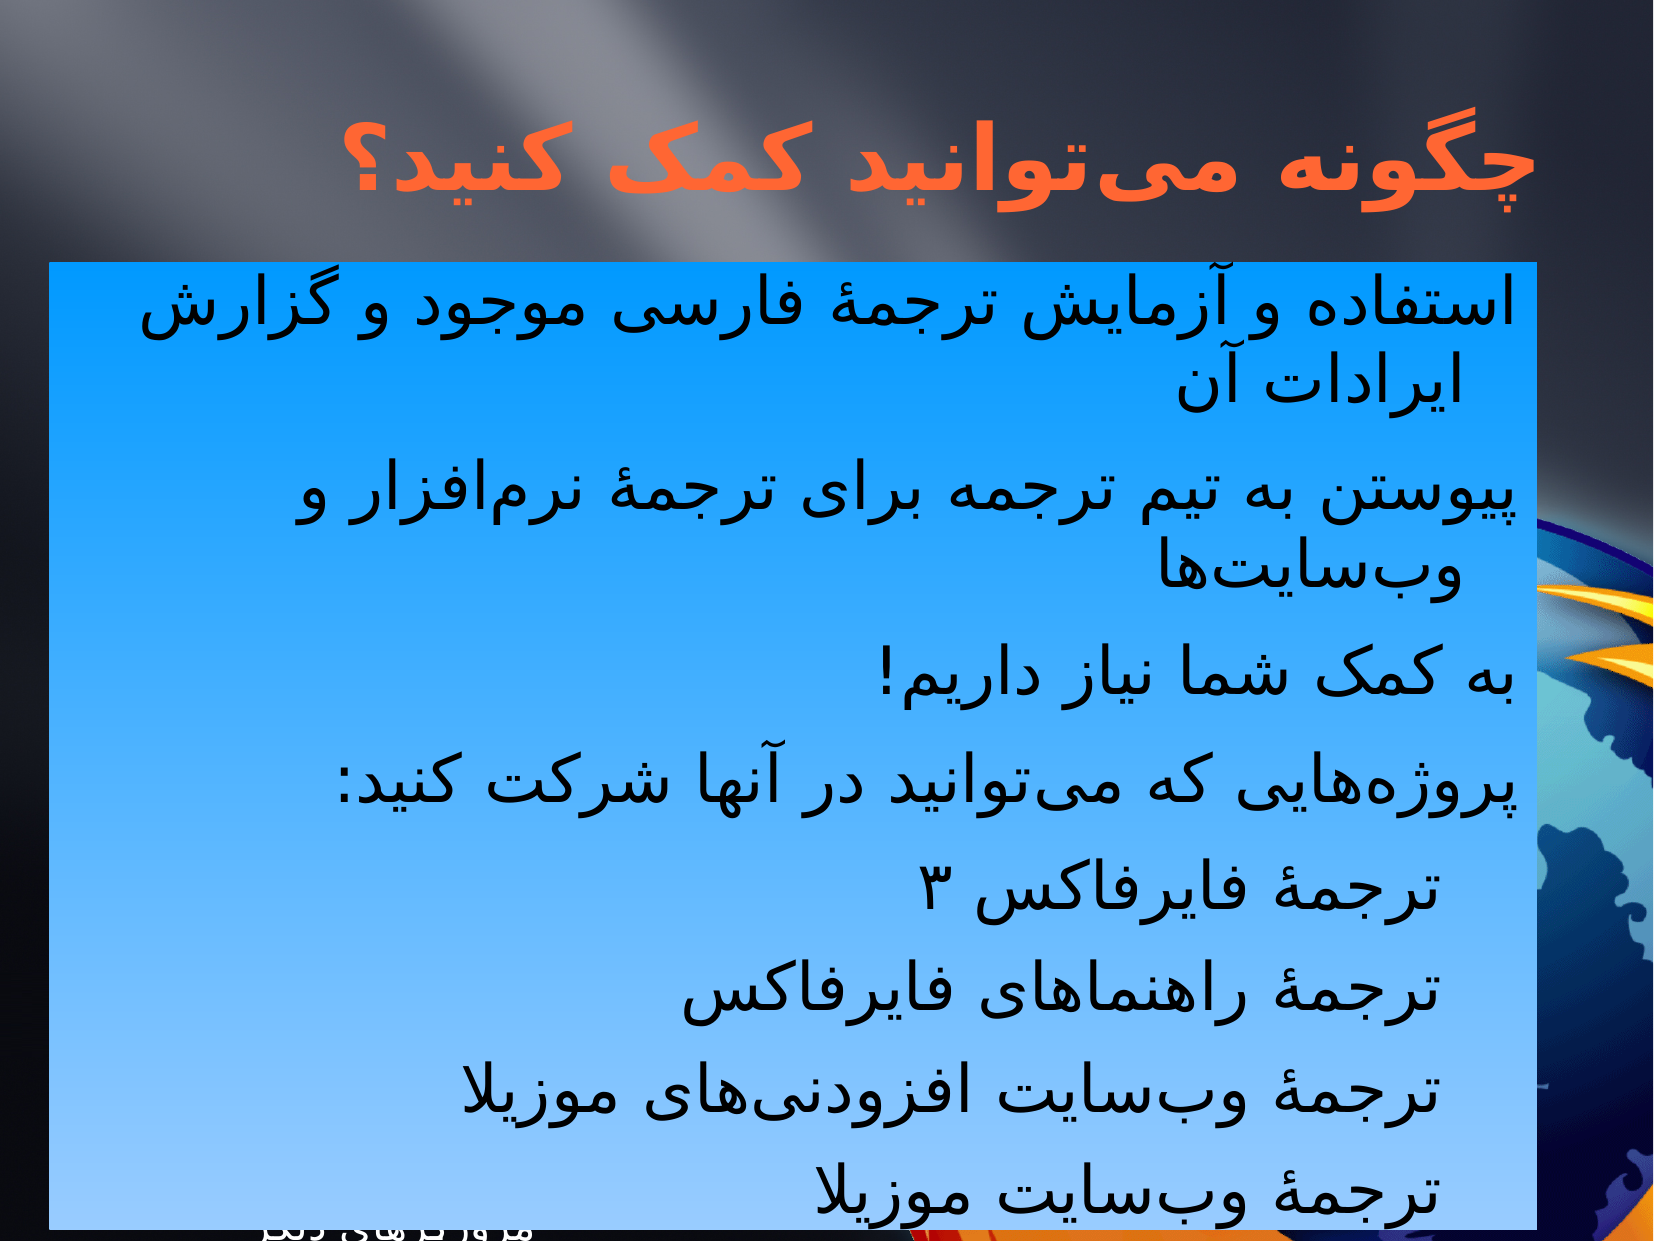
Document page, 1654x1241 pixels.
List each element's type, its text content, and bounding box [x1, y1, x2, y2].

picture [507, 1229, 520, 1236]
list استفاده و آزمایش ترجمهٔ فارسی موجود و گزارش ایرادات آن پیوستن به تیم ترجمه برای ترجمهٔ نرم‌افزار و وب‌سایت‌ها به کمک شما نیاز داریم! پروژه‌هایی که می‌توانید در آنها شرکت کنید: ترجمهٔ فایرفاکس ۳ ترجمهٔ راهنماهای فایرفاکس ترجمهٔ وب‌سایت افزودنی‌های موزیلا ترجمهٔ وب‌سایت موزیلا [49, 262, 1537, 1111]
title چگونه می‌توانید کمک کنید؟ [149, 55, 1575, 263]
picture [358, 1229, 395, 1241]
picture [380, 1229, 389, 1236]
picture [521, 1231, 528, 1237]
picture [467, 1229, 483, 1241]
picture [424, 1229, 464, 1241]
picture [317, 1229, 364, 1241]
picture [424, 1229, 440, 1236]
picture [485, 1229, 504, 1241]
picture [267, 1229, 320, 1241]
picture [402, 1229, 421, 1241]
picture [0, 0, 1654, 1241]
picture [267, 1229, 283, 1236]
picture [287, 1229, 300, 1236]
